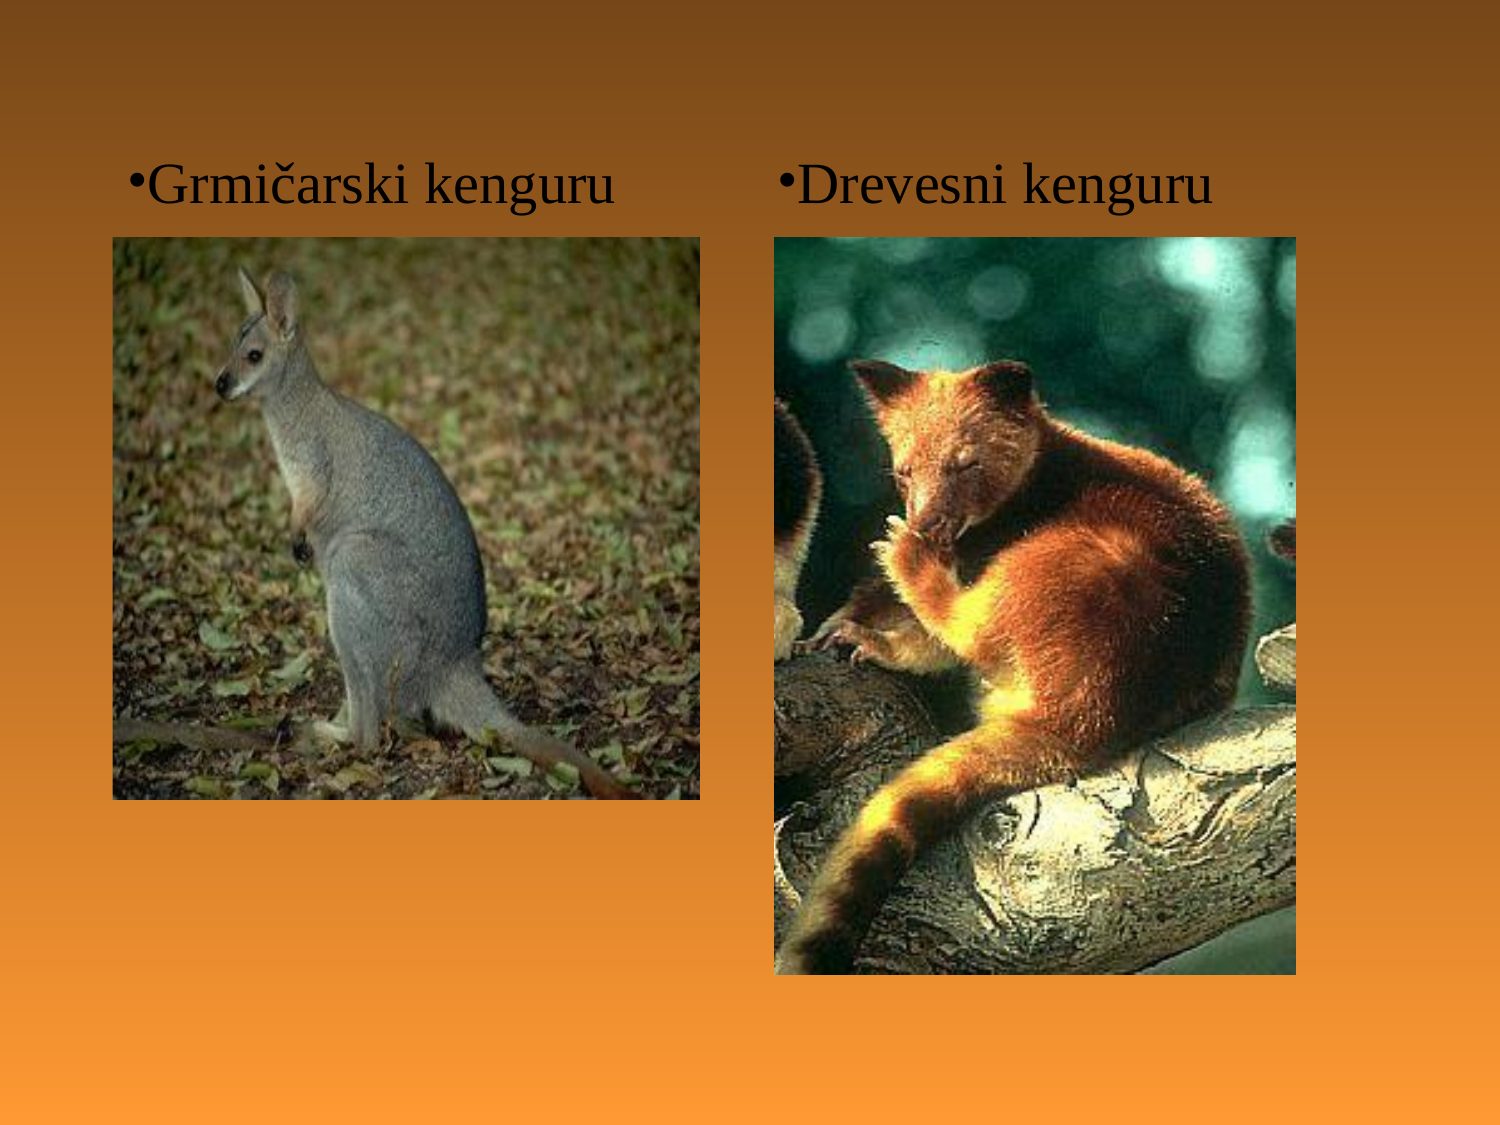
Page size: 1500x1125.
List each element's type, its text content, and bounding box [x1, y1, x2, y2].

picture [774, 237, 1296, 975]
list Drevesni kenguru [762, 137, 1388, 813]
list Grmičarski kenguru [112, 137, 738, 813]
picture [112, 237, 700, 800]
